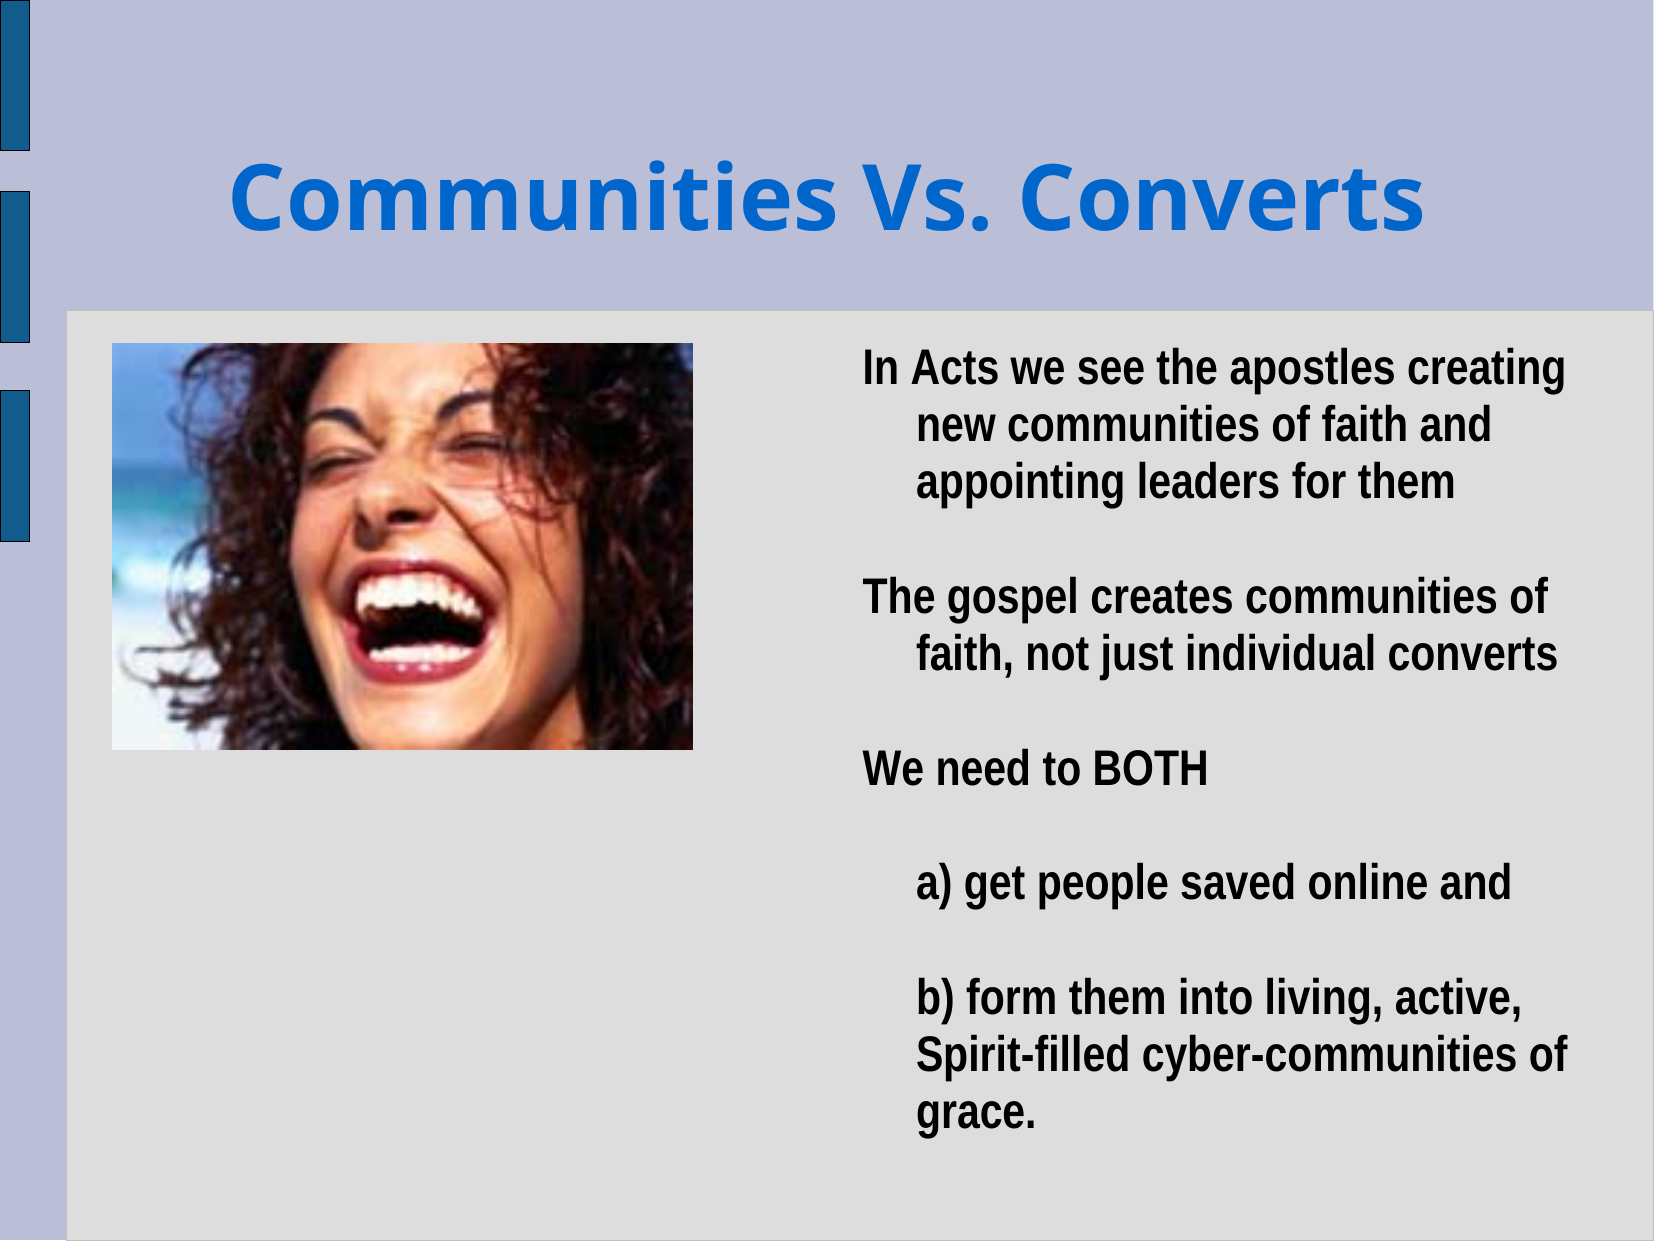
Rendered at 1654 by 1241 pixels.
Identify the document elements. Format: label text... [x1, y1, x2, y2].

title Communities Vs. Converts [121, 91, 1534, 299]
list In Acts we see the apostles creating new communities of faith and appointing leaders for them The gospel creates communities of faith, not just individual converts We need to BOTH a) get people saved online and b) form them into living, active, Spirit-filled cyber-communities of grace. [845, 337, 1613, 1171]
picture [112, 343, 693, 751]
